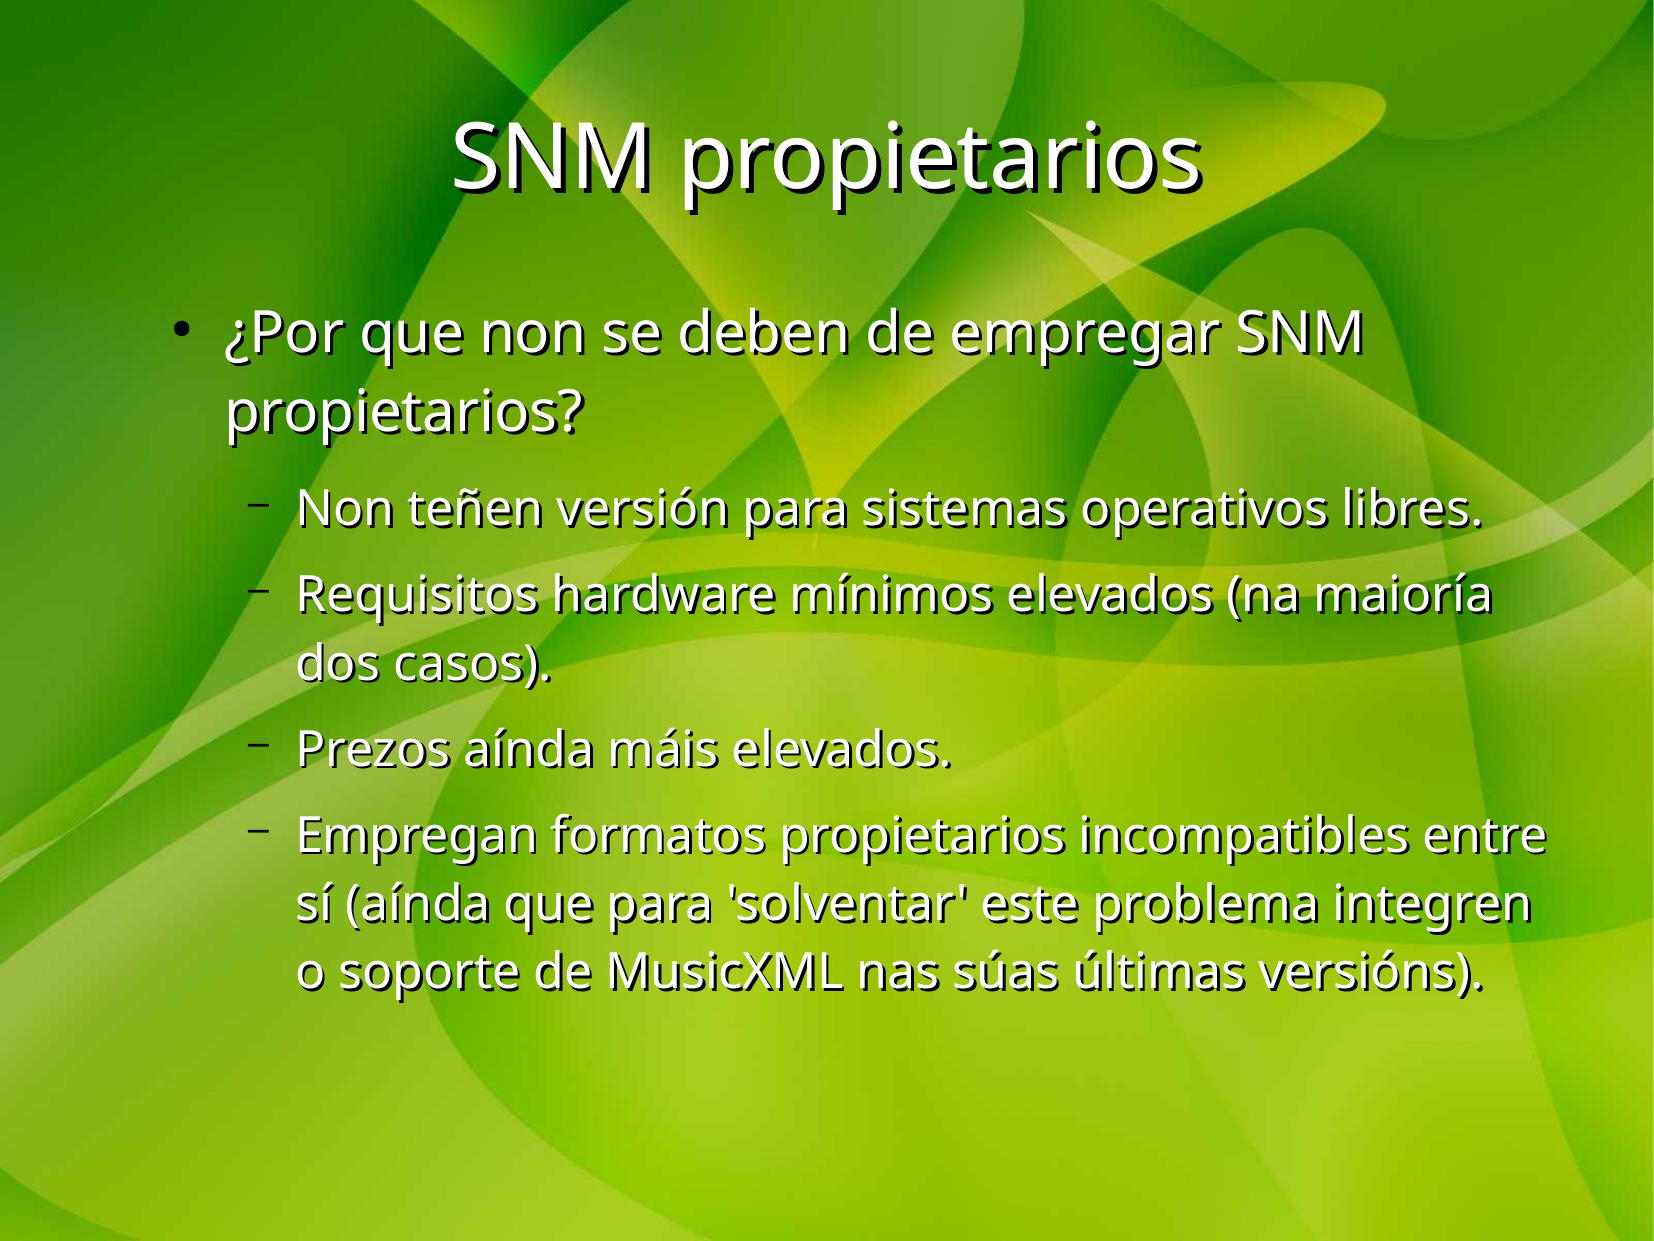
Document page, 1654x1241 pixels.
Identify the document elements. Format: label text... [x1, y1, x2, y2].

list ¿Por que non se deben de empregar SNM propietarios? Non teñen versión para sistemas operativos libres. Requisitos hardware mínimos elevados (na maioría dos casos). Prezos aínda máis elevados. Empregan formatos propietarios incompatibles entre sí (aínda que para 'solventar' este problema integren o soporte de MusicXML nas súas últimas versións). [82, 290, 1571, 1094]
title SNM propietarios [82, 56, 1571, 250]
picture [0, 0, 1654, 1241]
